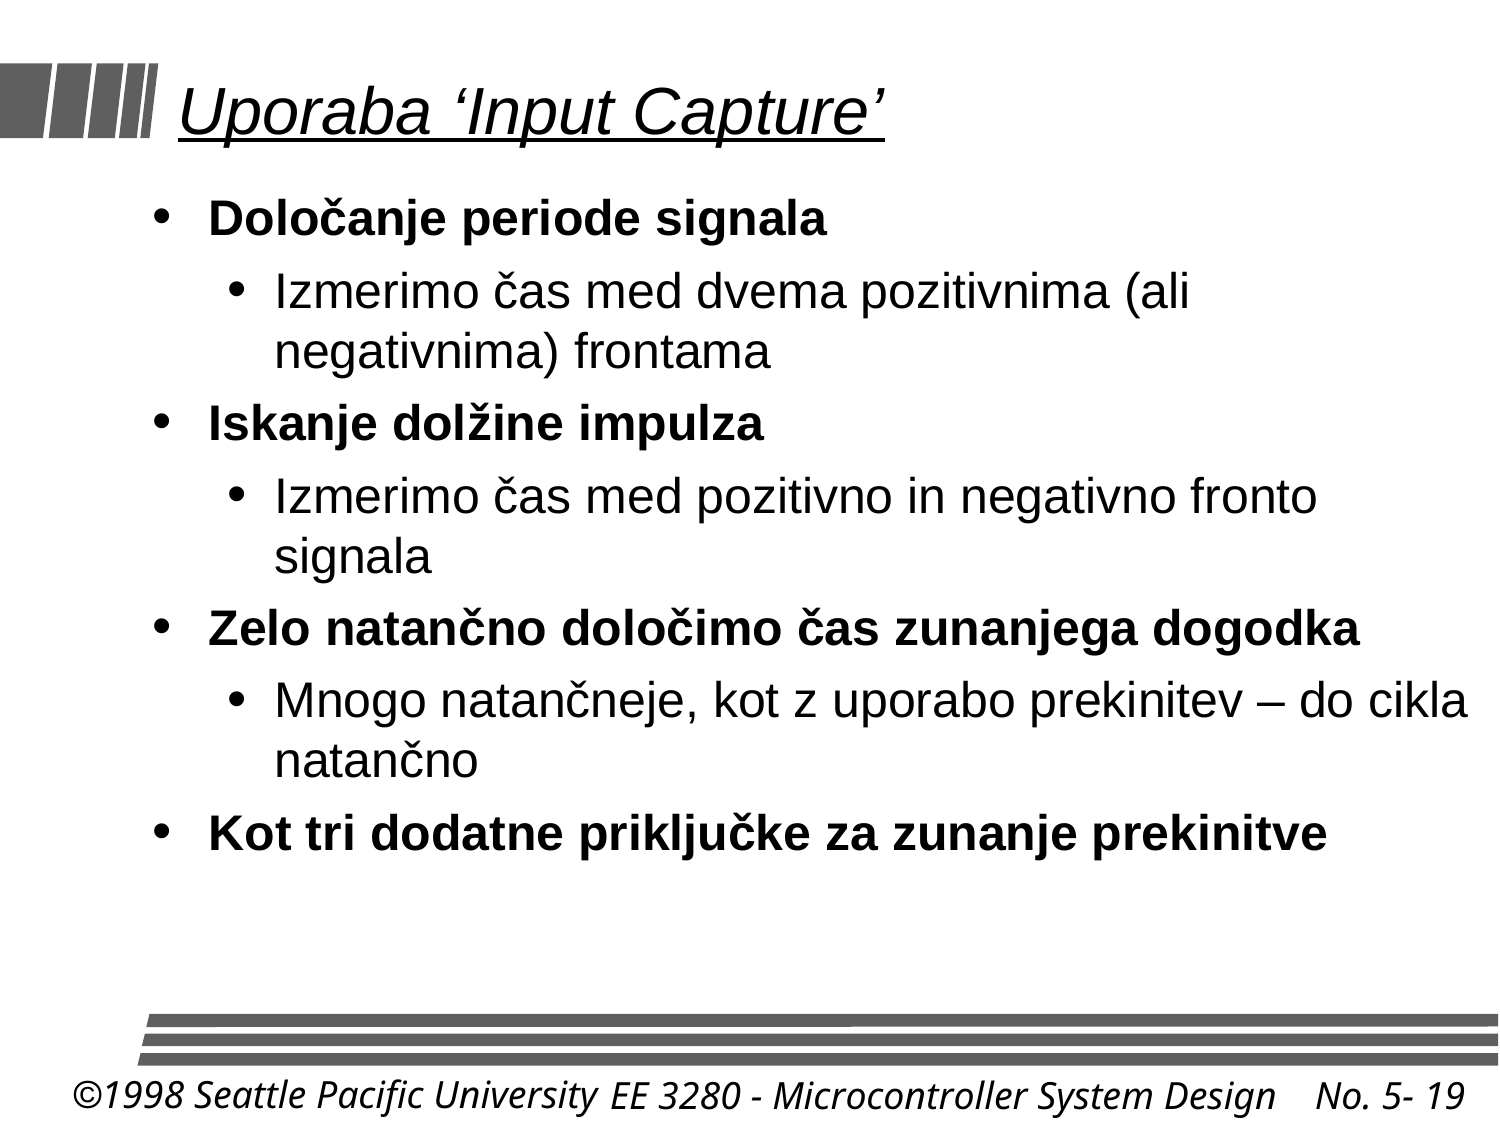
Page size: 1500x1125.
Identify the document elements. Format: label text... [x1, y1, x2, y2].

title Uporaba ‘Input Capture’ [162, 60, 1498, 156]
list Določanje periode signala Izmerimo čas med dvema pozitivnima (ali negativnima) frontama Iskanje dolžine impulza Izmerimo čas med pozitivno in negativno fronto signala Zelo natančno določimo čas zunanjega dogodka Mnogo natančneje, kot z uporabo prekinitev – do cikla natančno Kot tri dodatne priključke za zunanje prekinitve [137, 178, 1486, 976]
